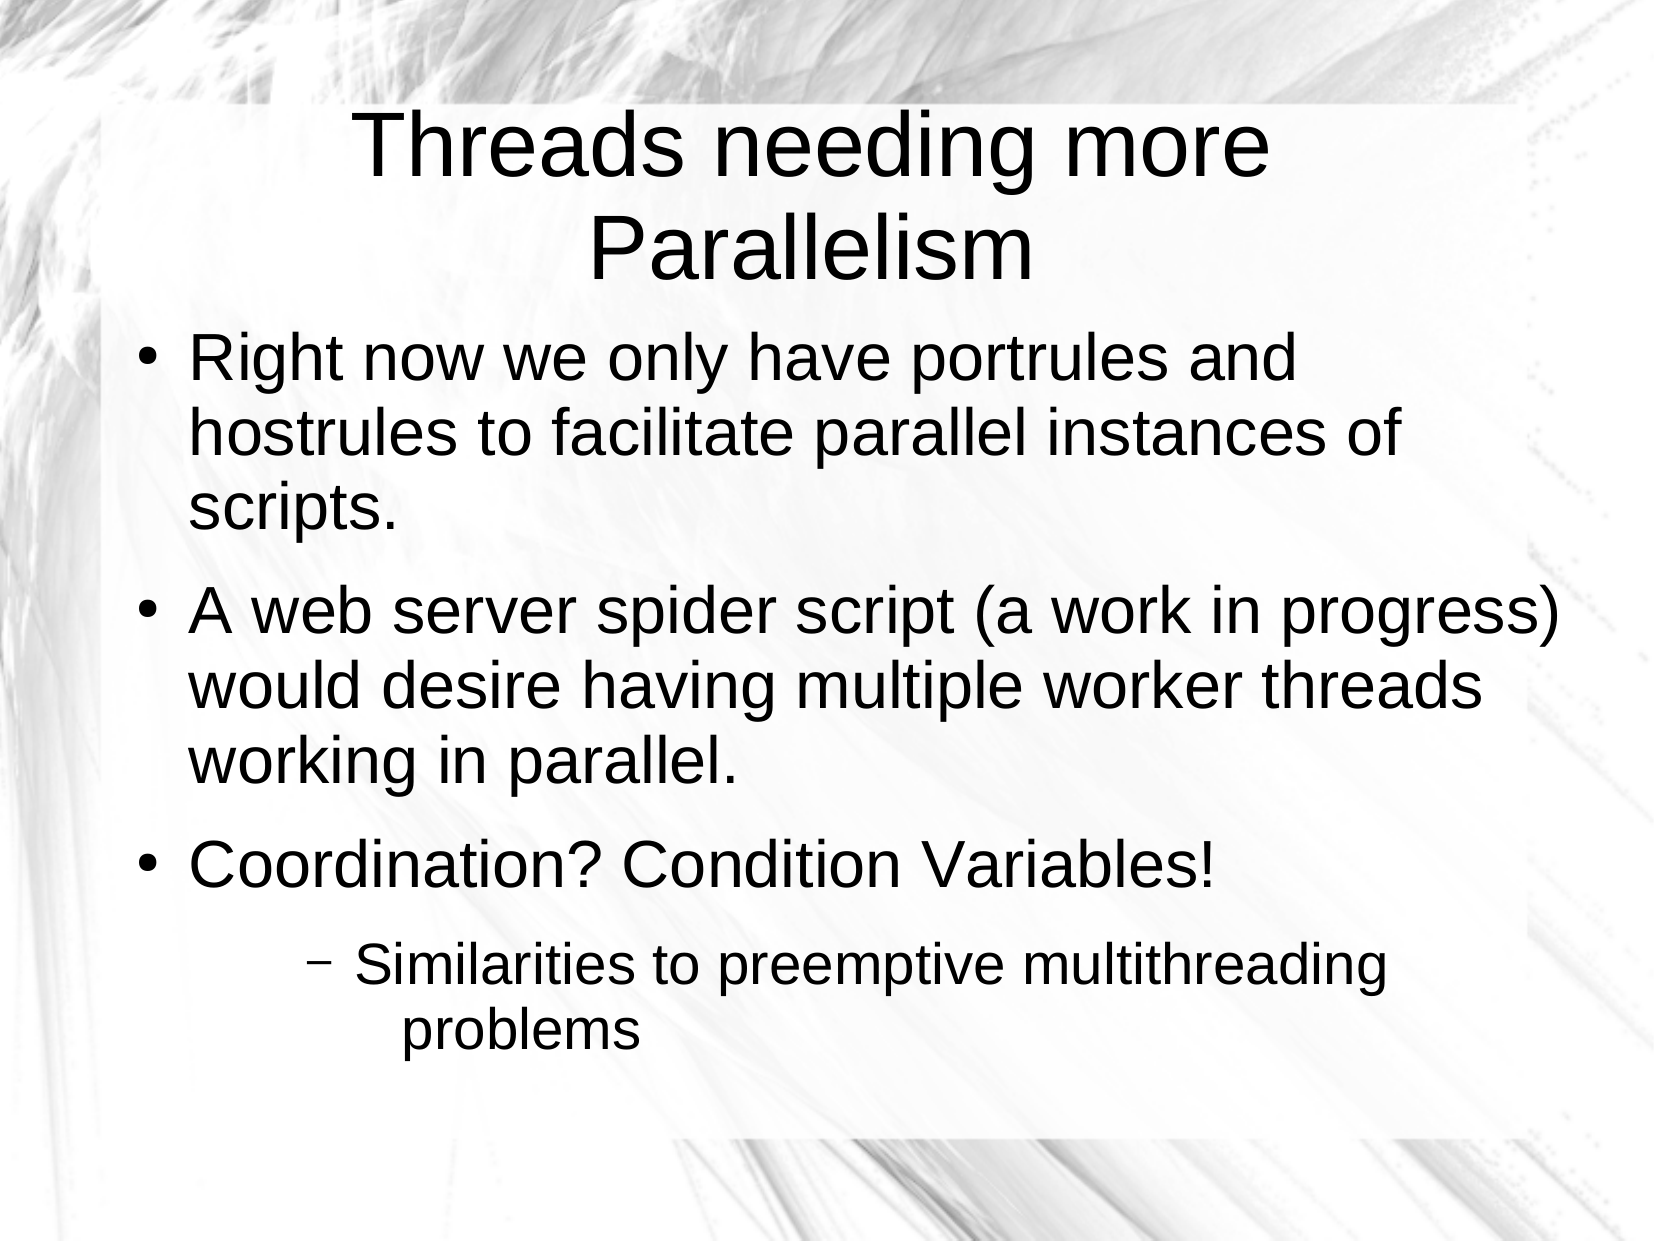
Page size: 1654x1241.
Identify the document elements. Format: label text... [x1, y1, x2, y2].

picture [0, 0, 1654, 1241]
list Right now we only have portrules and hostrules to facilitate parallel instances of scripts. A web server spider script (a work in progress) would desire having multiple worker threads working in parallel. Coordination? Condition Variables! Similarities to preemptive multithreading problems [118, 319, 1571, 1135]
title Threads needing more Parallelism [118, 82, 1506, 310]
